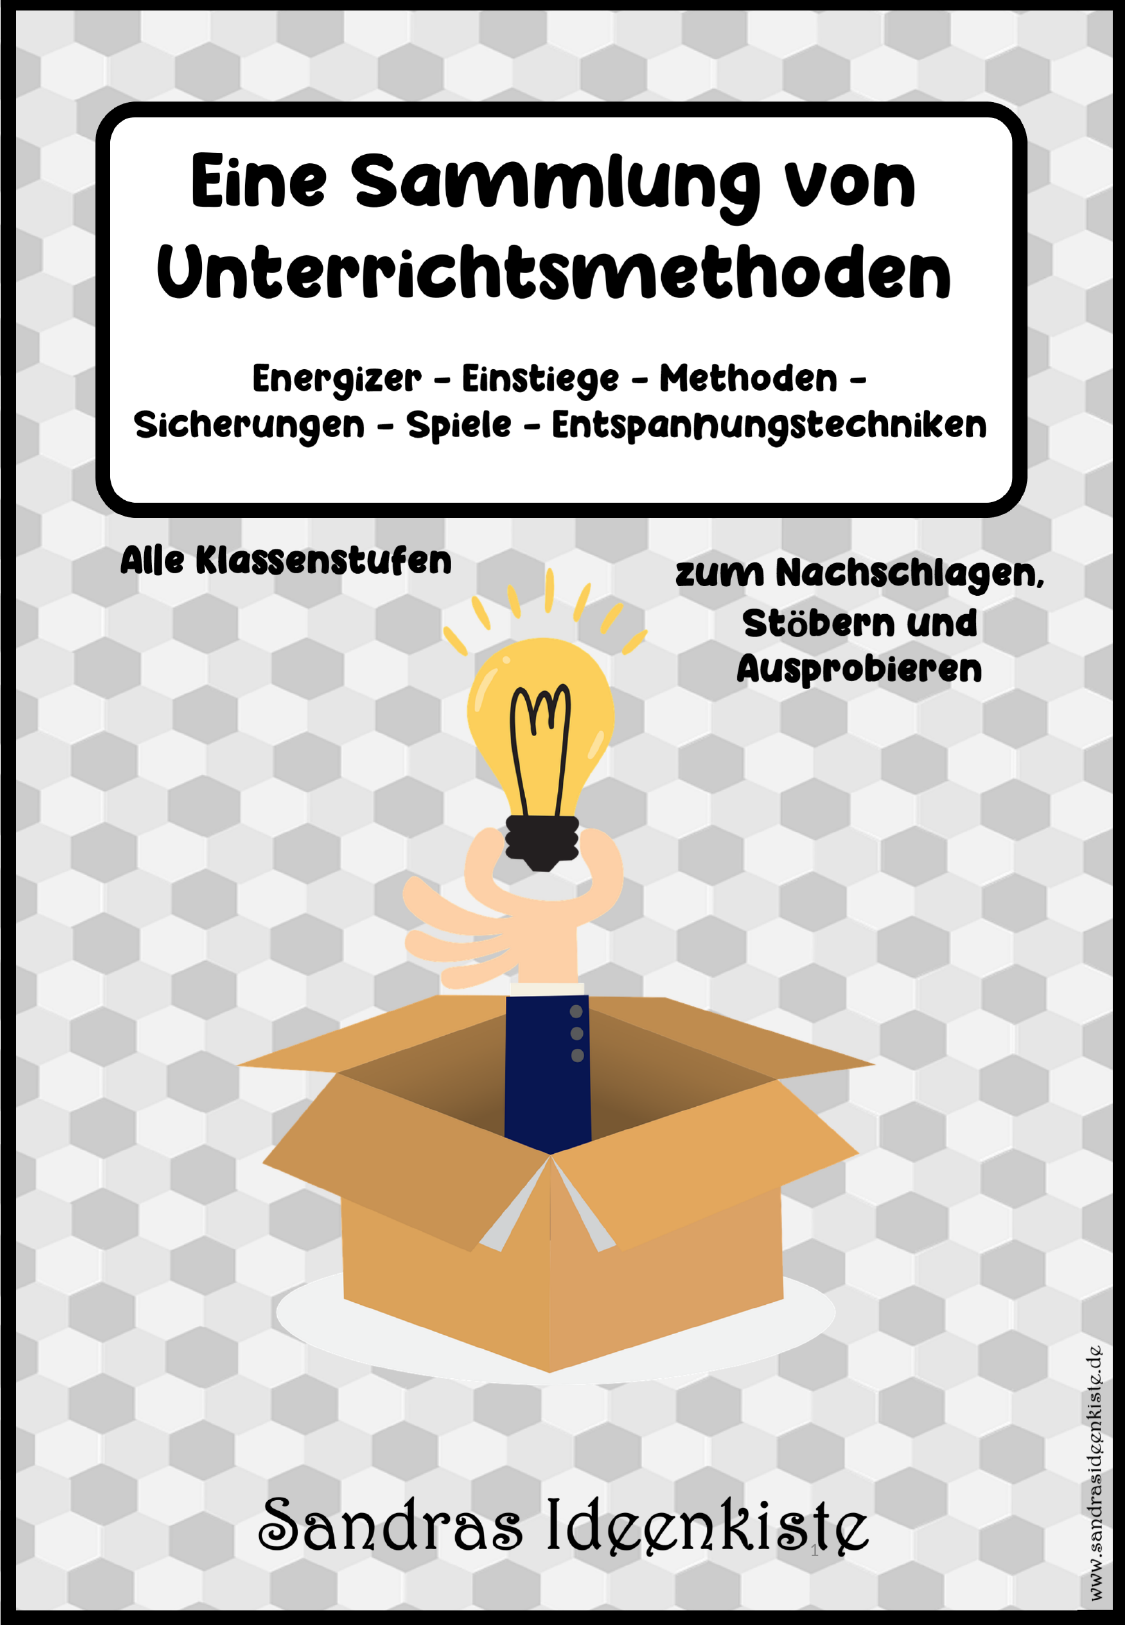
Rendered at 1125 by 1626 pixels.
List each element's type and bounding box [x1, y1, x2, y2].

text_box [794, 1506, 1048, 1593]
picture [0, 0, 1125, 1625]
